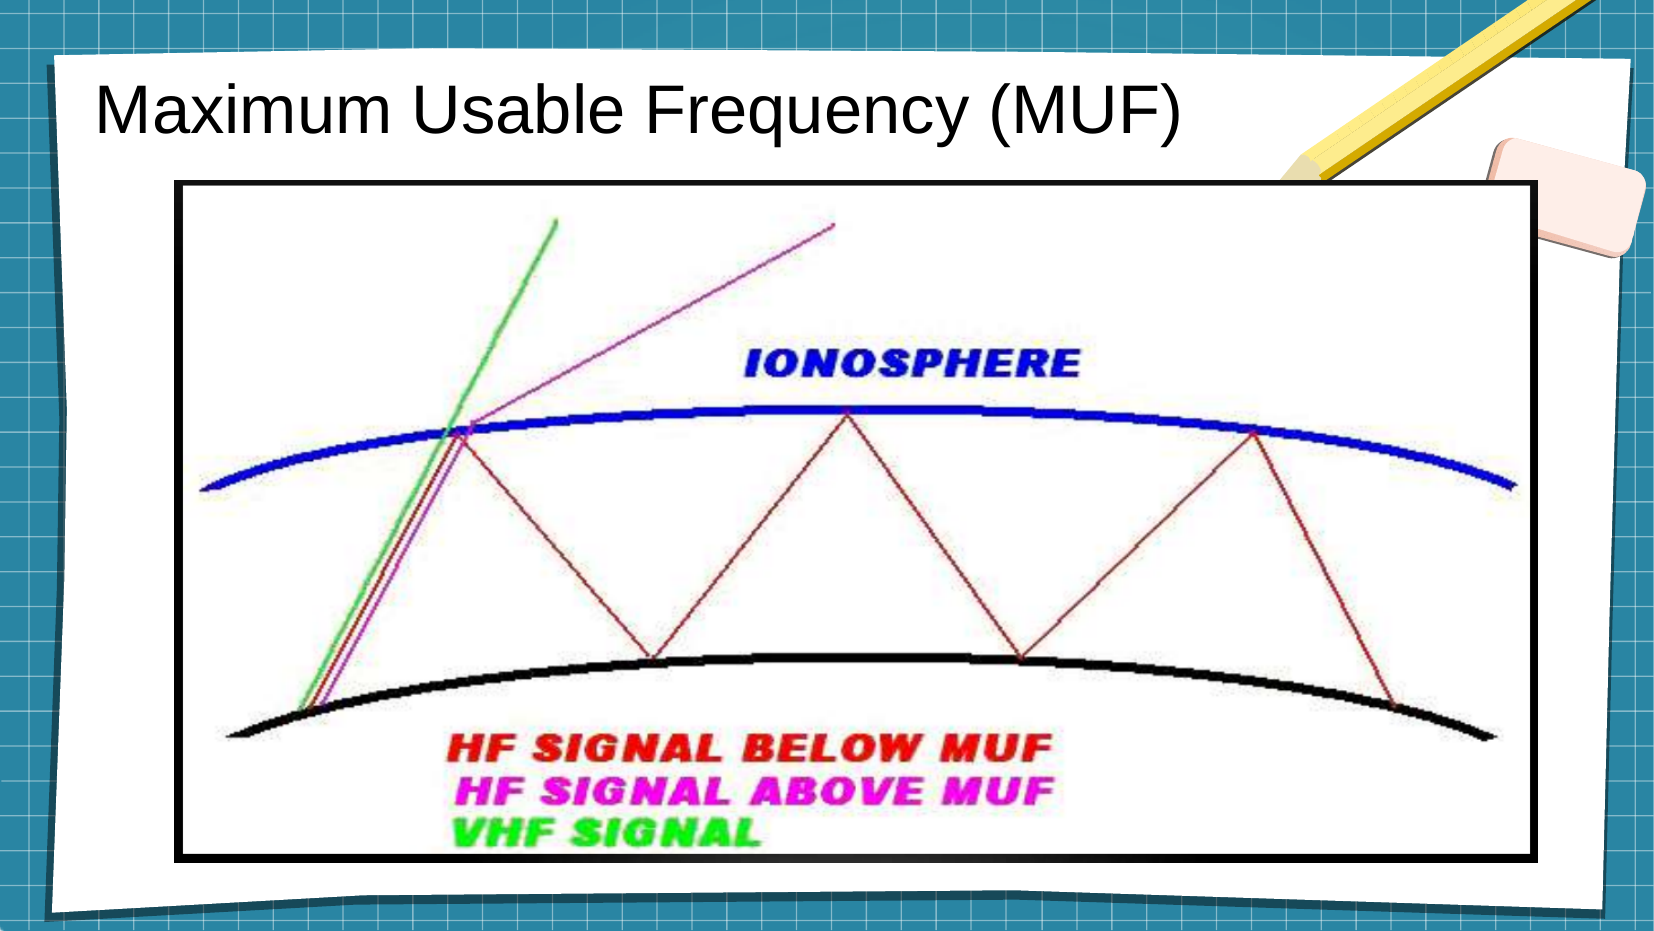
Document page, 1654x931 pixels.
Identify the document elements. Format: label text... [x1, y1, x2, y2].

title Maximum Usable Frequency (MUF) [4, 32, 1276, 188]
picture [174, 180, 1538, 863]
